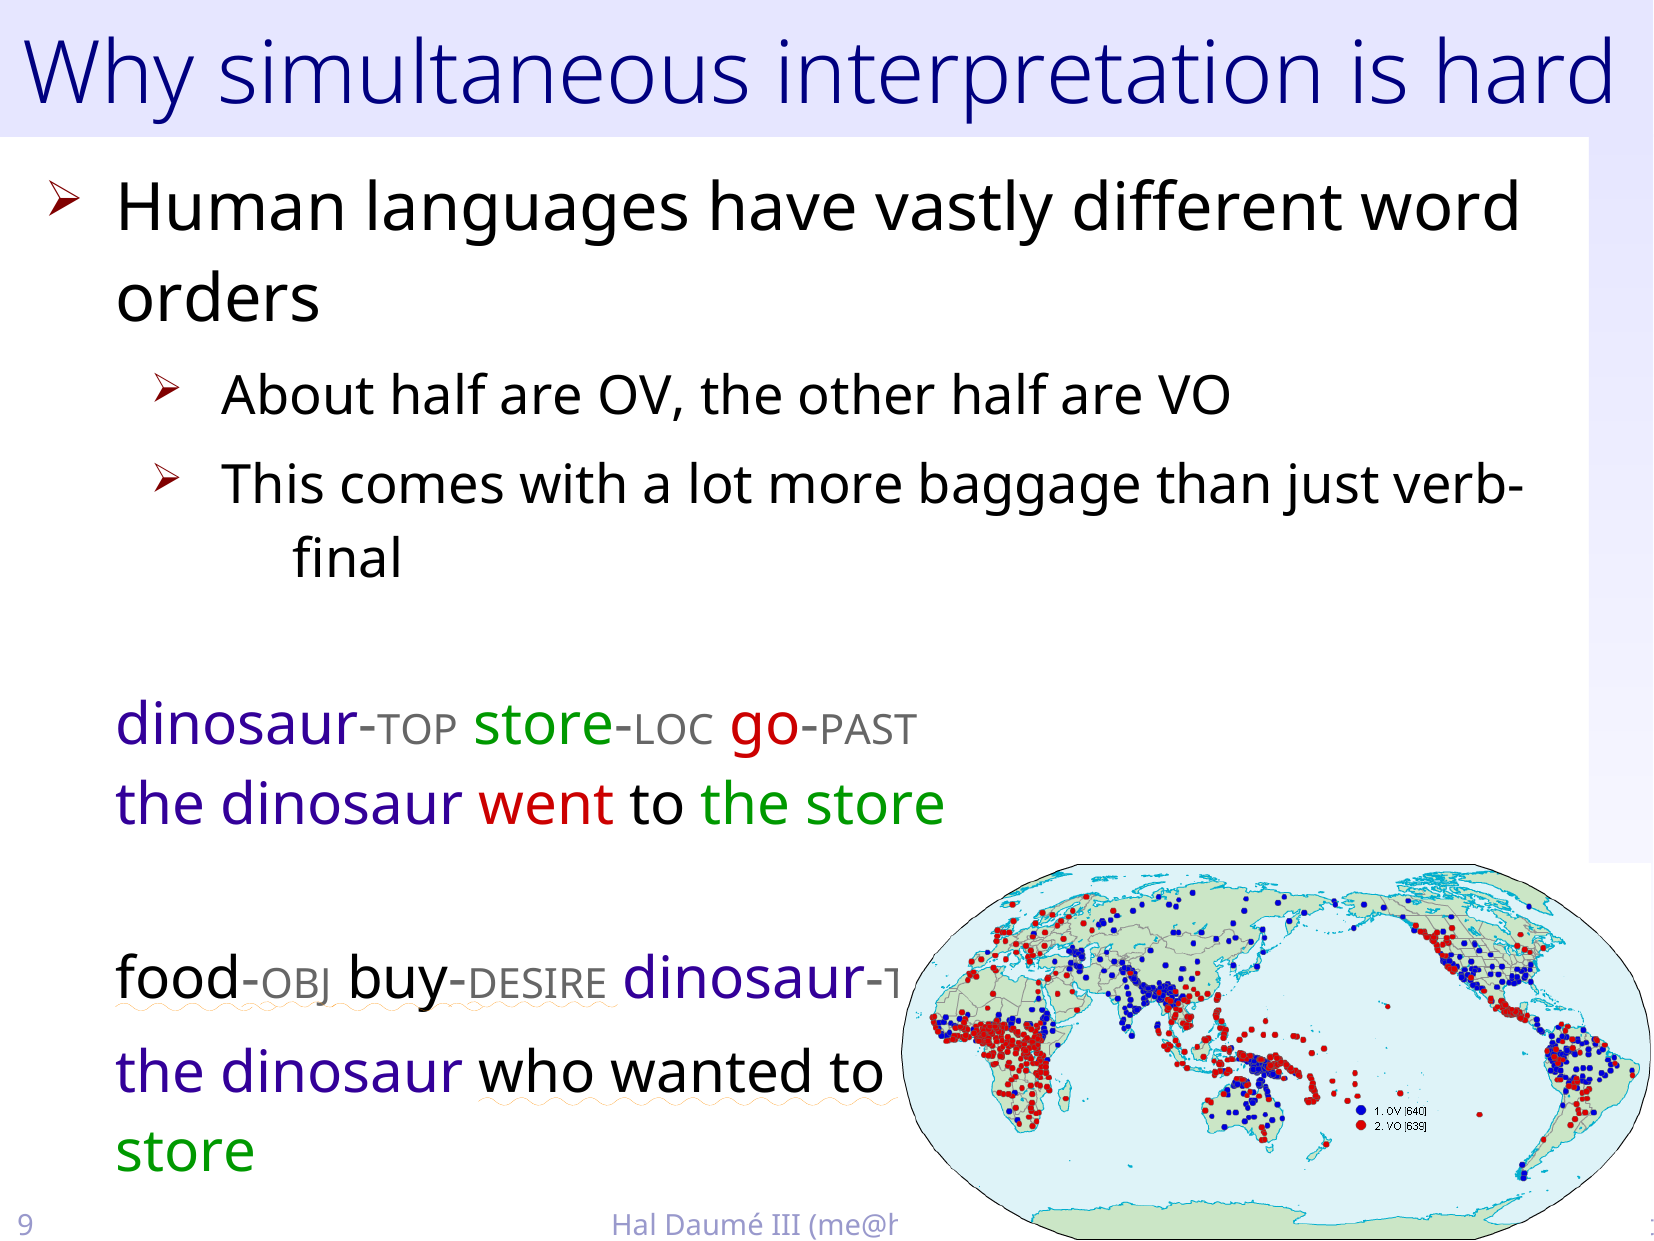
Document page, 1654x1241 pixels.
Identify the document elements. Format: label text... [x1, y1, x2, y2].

picture [898, 863, 1651, 1241]
title Why simultaneous interpretation is hard [22, 8, 1639, 131]
list Human languages have vastly different word orders About half are OV, the other half are VO This comes with a lot more baggage than just verb-final dinosaur-TOP store-LOC go-PAST the dinosaur went to the store food-OBJ buy-DESIRE dinosaur-TOP store-LOC go-PAST the dinosaur who wanted to buy food went to the store [32, 159, 1575, 879]
